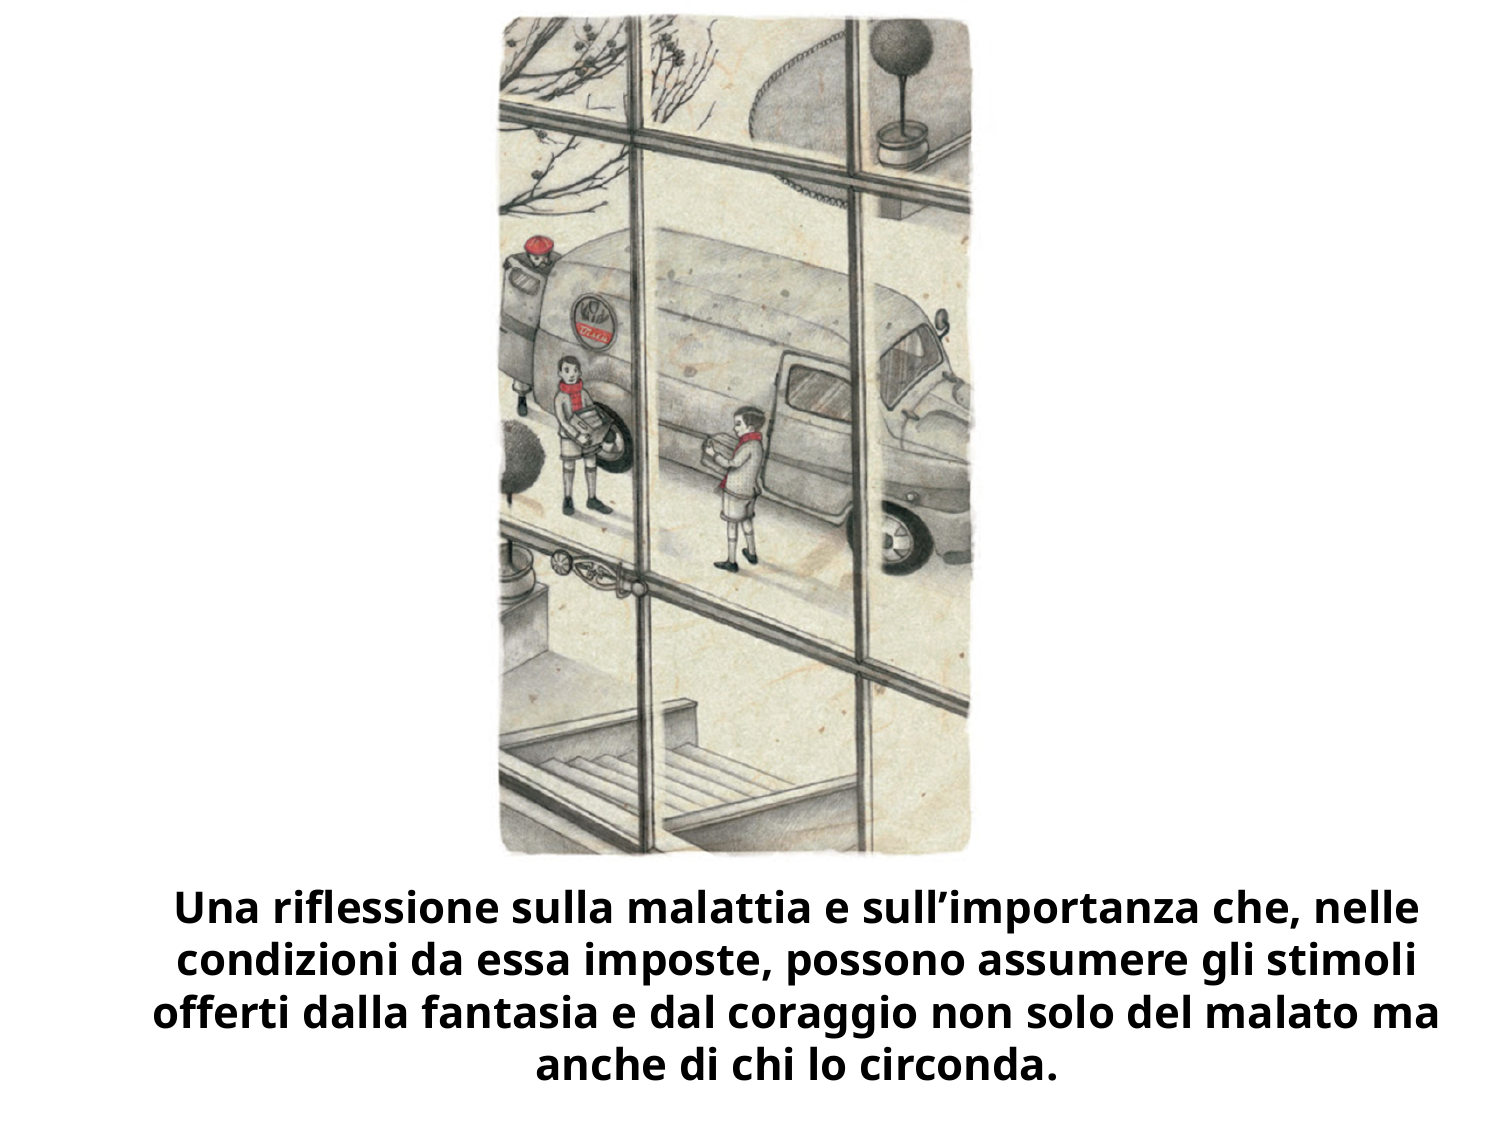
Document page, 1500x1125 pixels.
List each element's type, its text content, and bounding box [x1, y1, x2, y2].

text_box Una riflessione sulla malattia e sull’importanza che, nelle condizioni da essa imposte, possono assumere gli stimoli offerti dalla fantasia e dal coraggio non solo del malato ma anche di chi lo circonda. [112, 872, 1483, 1097]
picture [478, 0, 998, 872]
